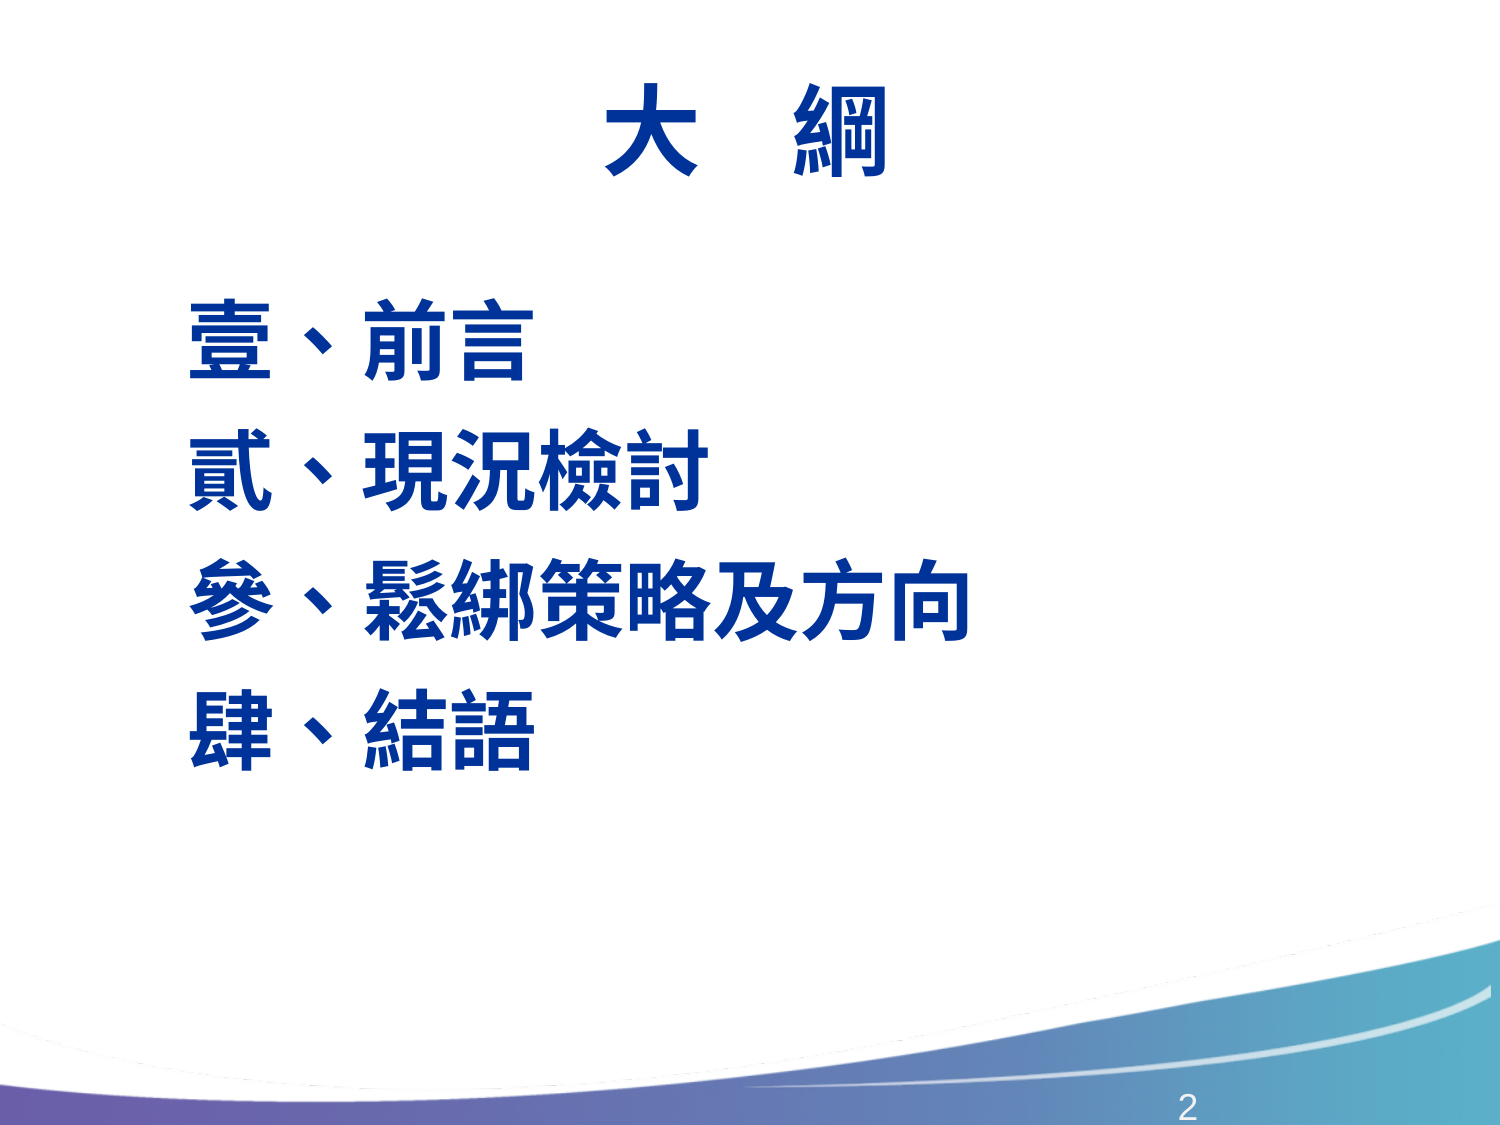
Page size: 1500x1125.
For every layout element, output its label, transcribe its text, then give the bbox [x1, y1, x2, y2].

text_box 壹、前言 貳、現況檢討 參、鬆綁策略及方向 肆、結語 [148, 279, 1294, 789]
text_box 大 綱 [70, 27, 1364, 245]
